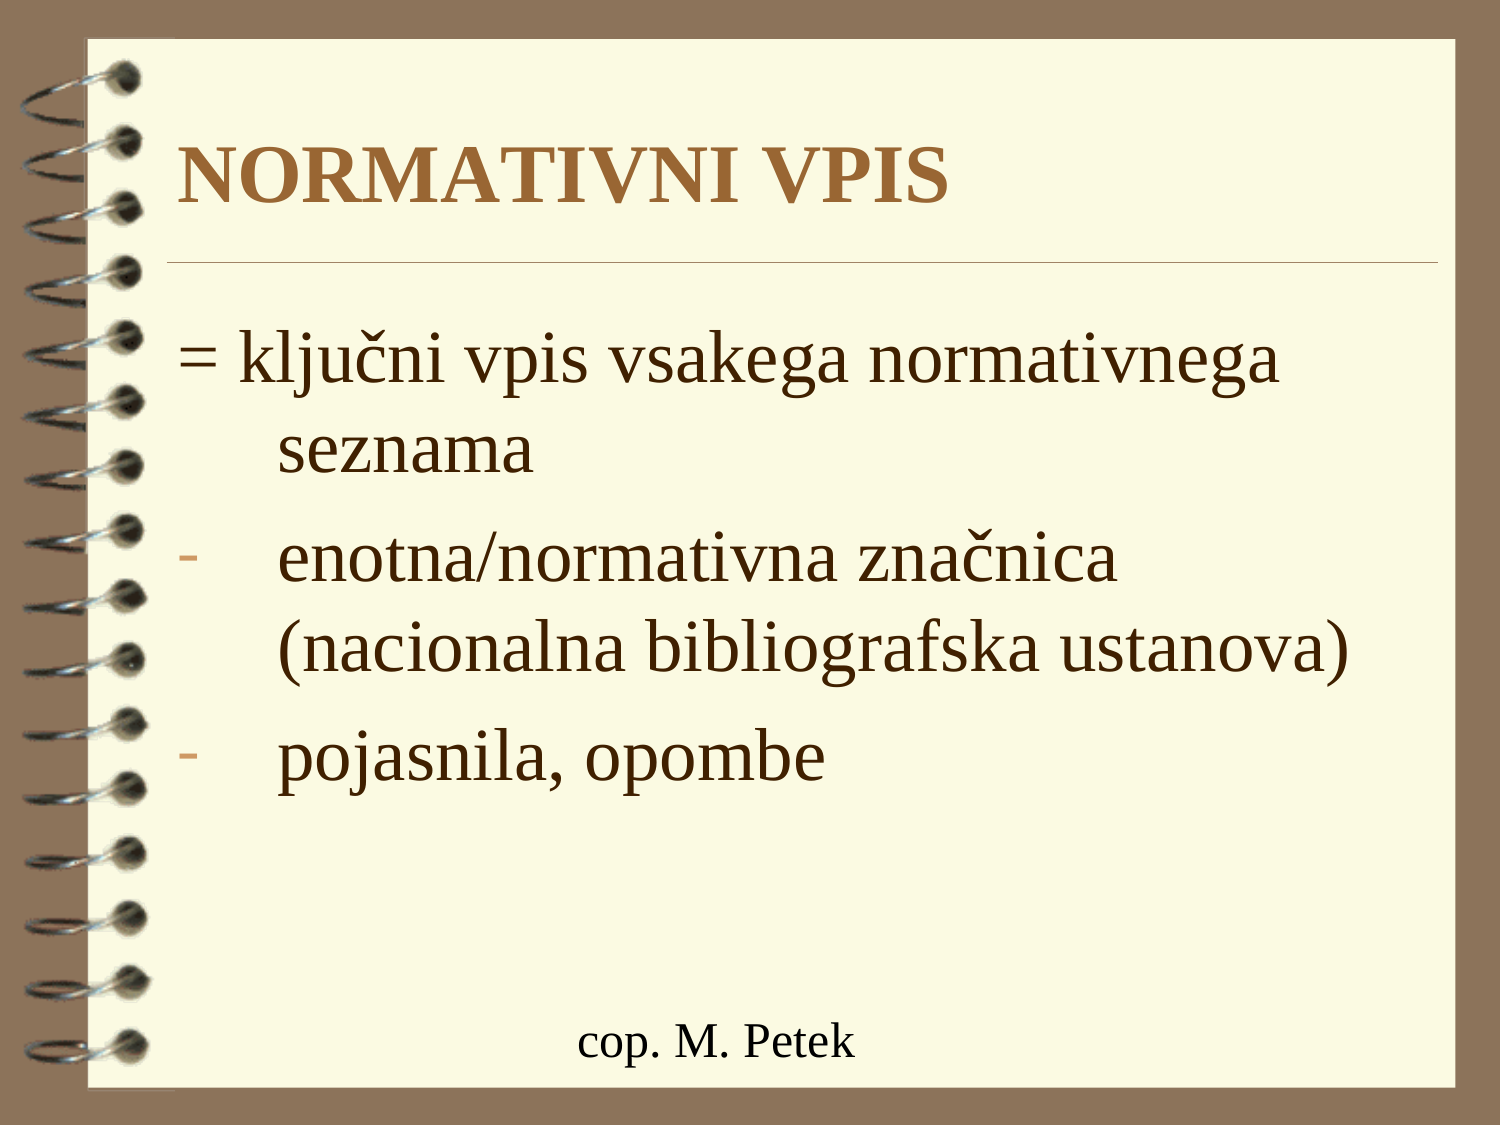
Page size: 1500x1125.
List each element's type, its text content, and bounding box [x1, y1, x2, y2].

list = ključni vpis vsakega normativnega seznama enotna/normativna značnica (nacionalna bibliografska ustanova) pojasnila, opombe [162, 299, 1438, 1021]
picture [0, 0, 175, 1125]
title NORMATIVNI VPIS [162, 74, 1438, 263]
